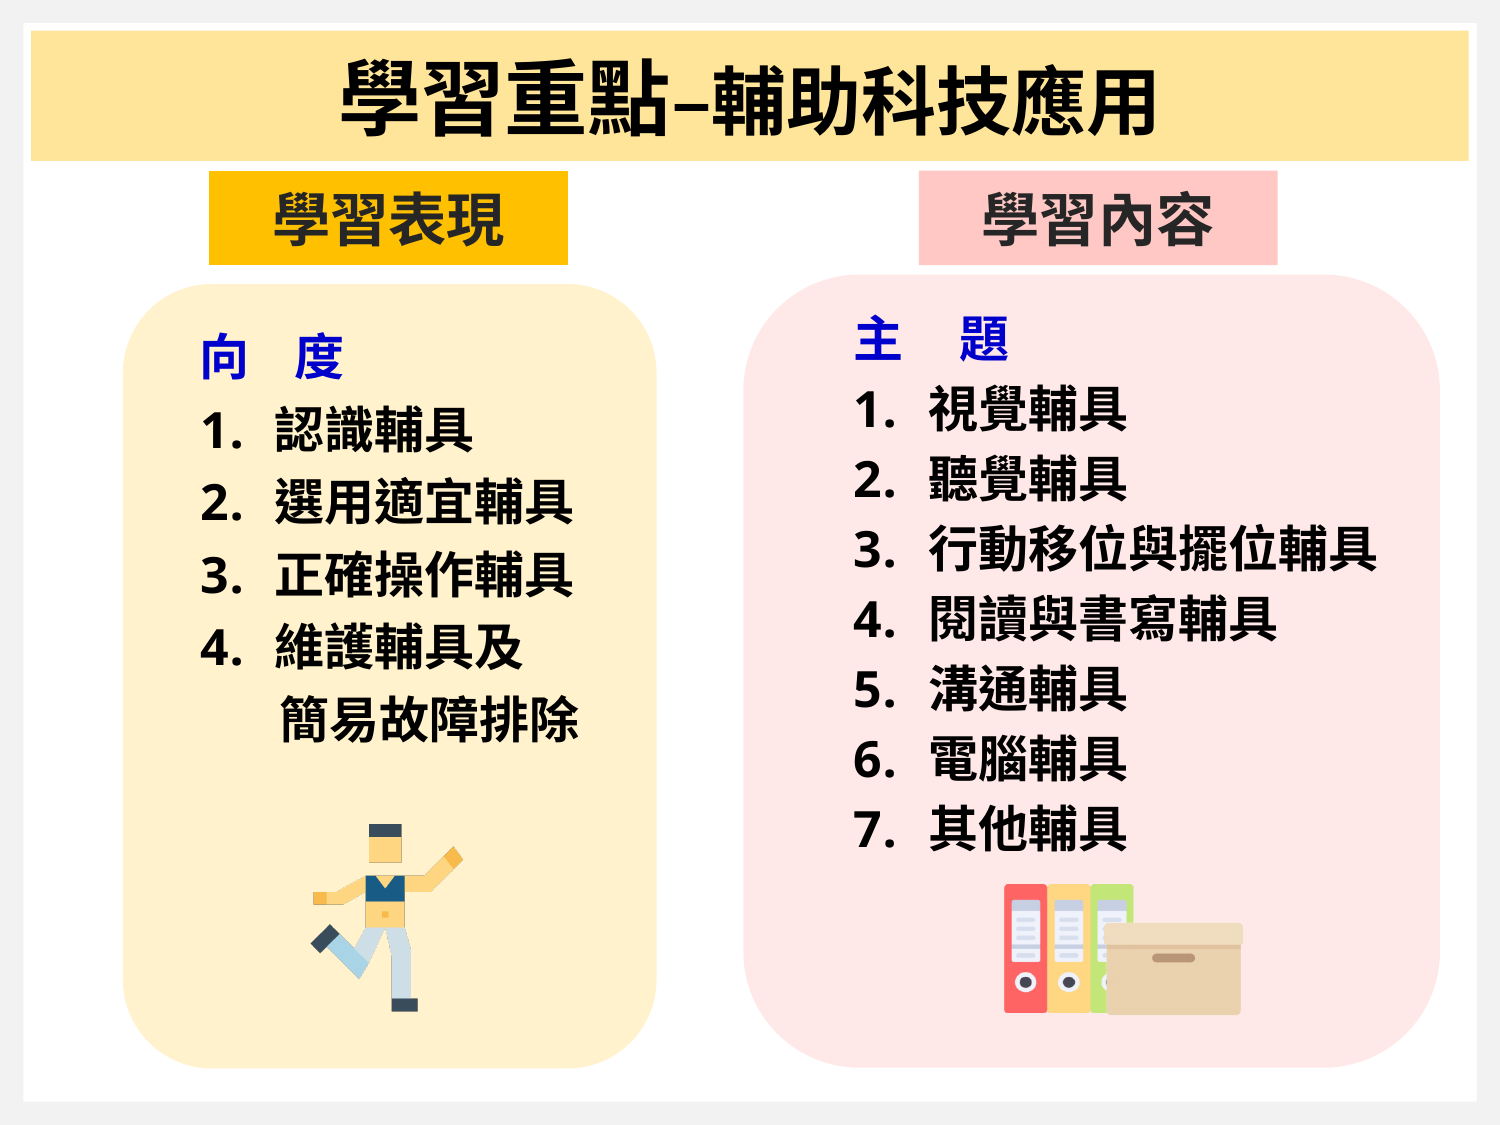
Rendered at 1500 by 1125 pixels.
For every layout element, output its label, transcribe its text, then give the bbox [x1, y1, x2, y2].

text_box [122, 283, 657, 1069]
picture [999, 884, 1243, 1033]
text_box 向 度 認識輔具 選用適宜輔具 正確操作輔具 維護輔具及 簡易故障排除 [185, 318, 595, 756]
text_box 學習內容 [919, 171, 1278, 265]
text_box 學習重點–輔助科技應用 [31, 30, 1469, 161]
text_box [743, 274, 1441, 1068]
text_box 主 題 視覺輔具 聽覺輔具 行動移位與擺位輔具 閱讀與書寫輔具 溝通輔具 電腦輔具 其他輔具 [838, 300, 1440, 866]
picture [281, 814, 489, 1021]
text_box 學習表現 [209, 171, 568, 265]
